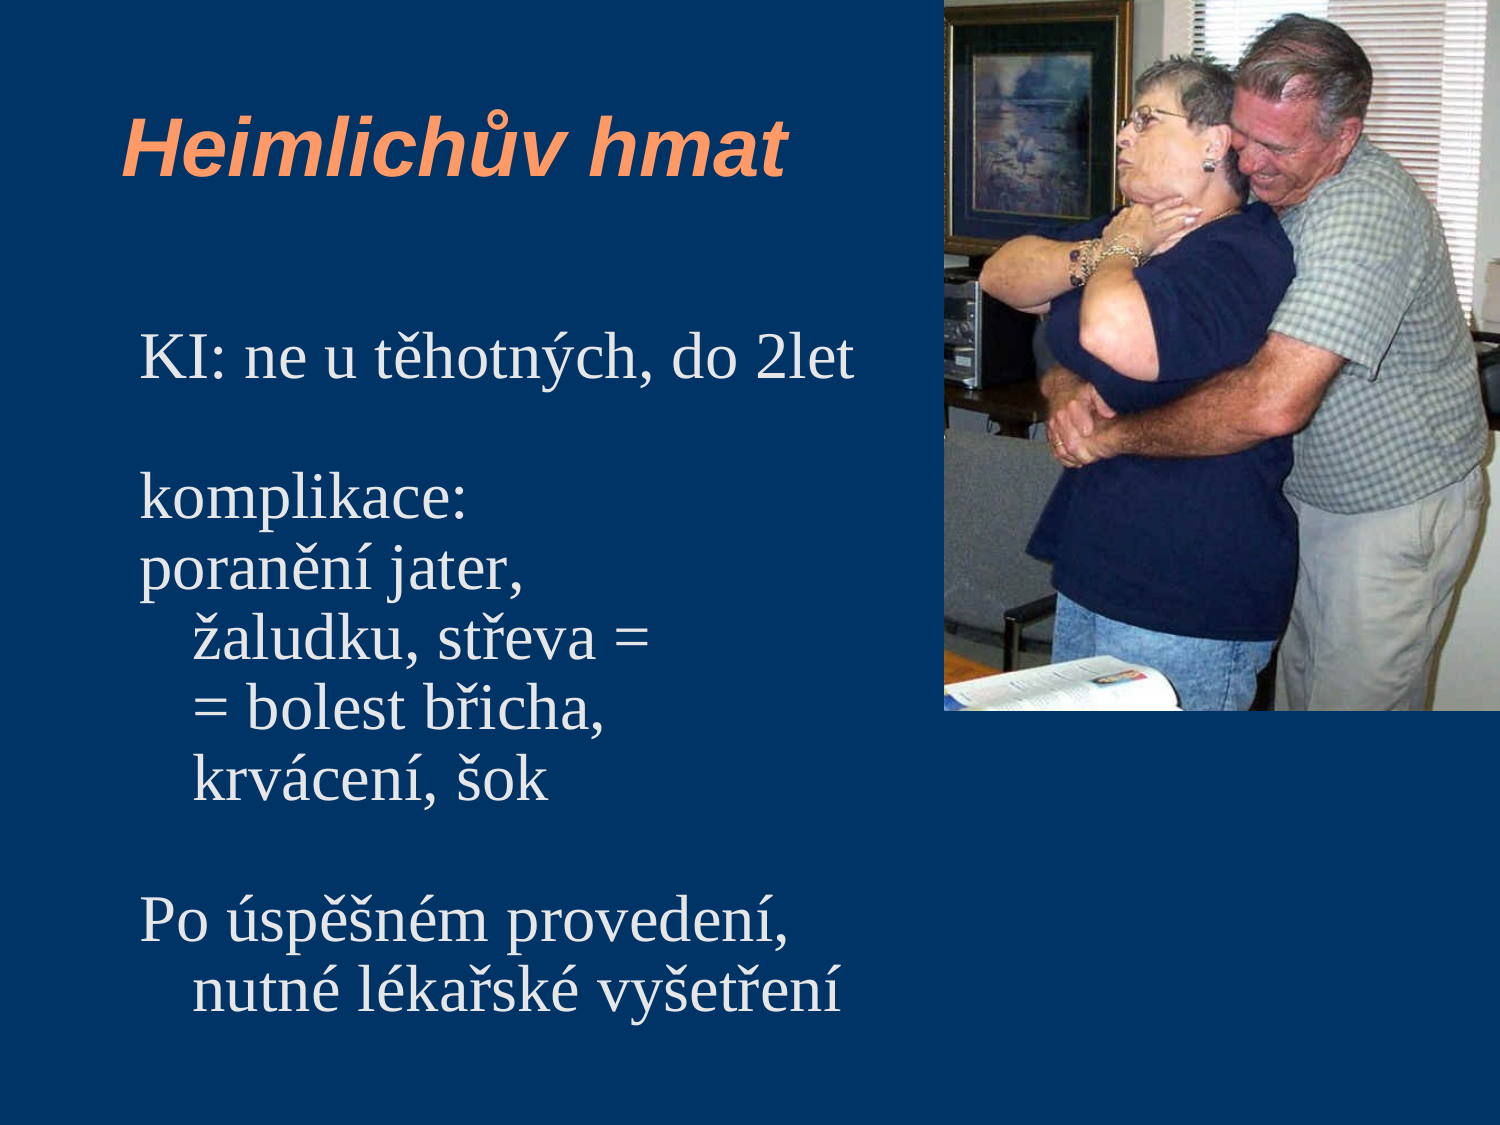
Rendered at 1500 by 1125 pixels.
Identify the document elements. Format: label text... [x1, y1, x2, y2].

title Heimlichův hmat [121, 46, 944, 254]
picture [944, 0, 1500, 711]
list KI: ne u těhotných, do 2let komplikace: poranění jater, žaludku, střeva = = bolest břicha, krvácení, šok Po úspěšném provedení, nutné lékařské vyšetření [121, 322, 946, 1125]
